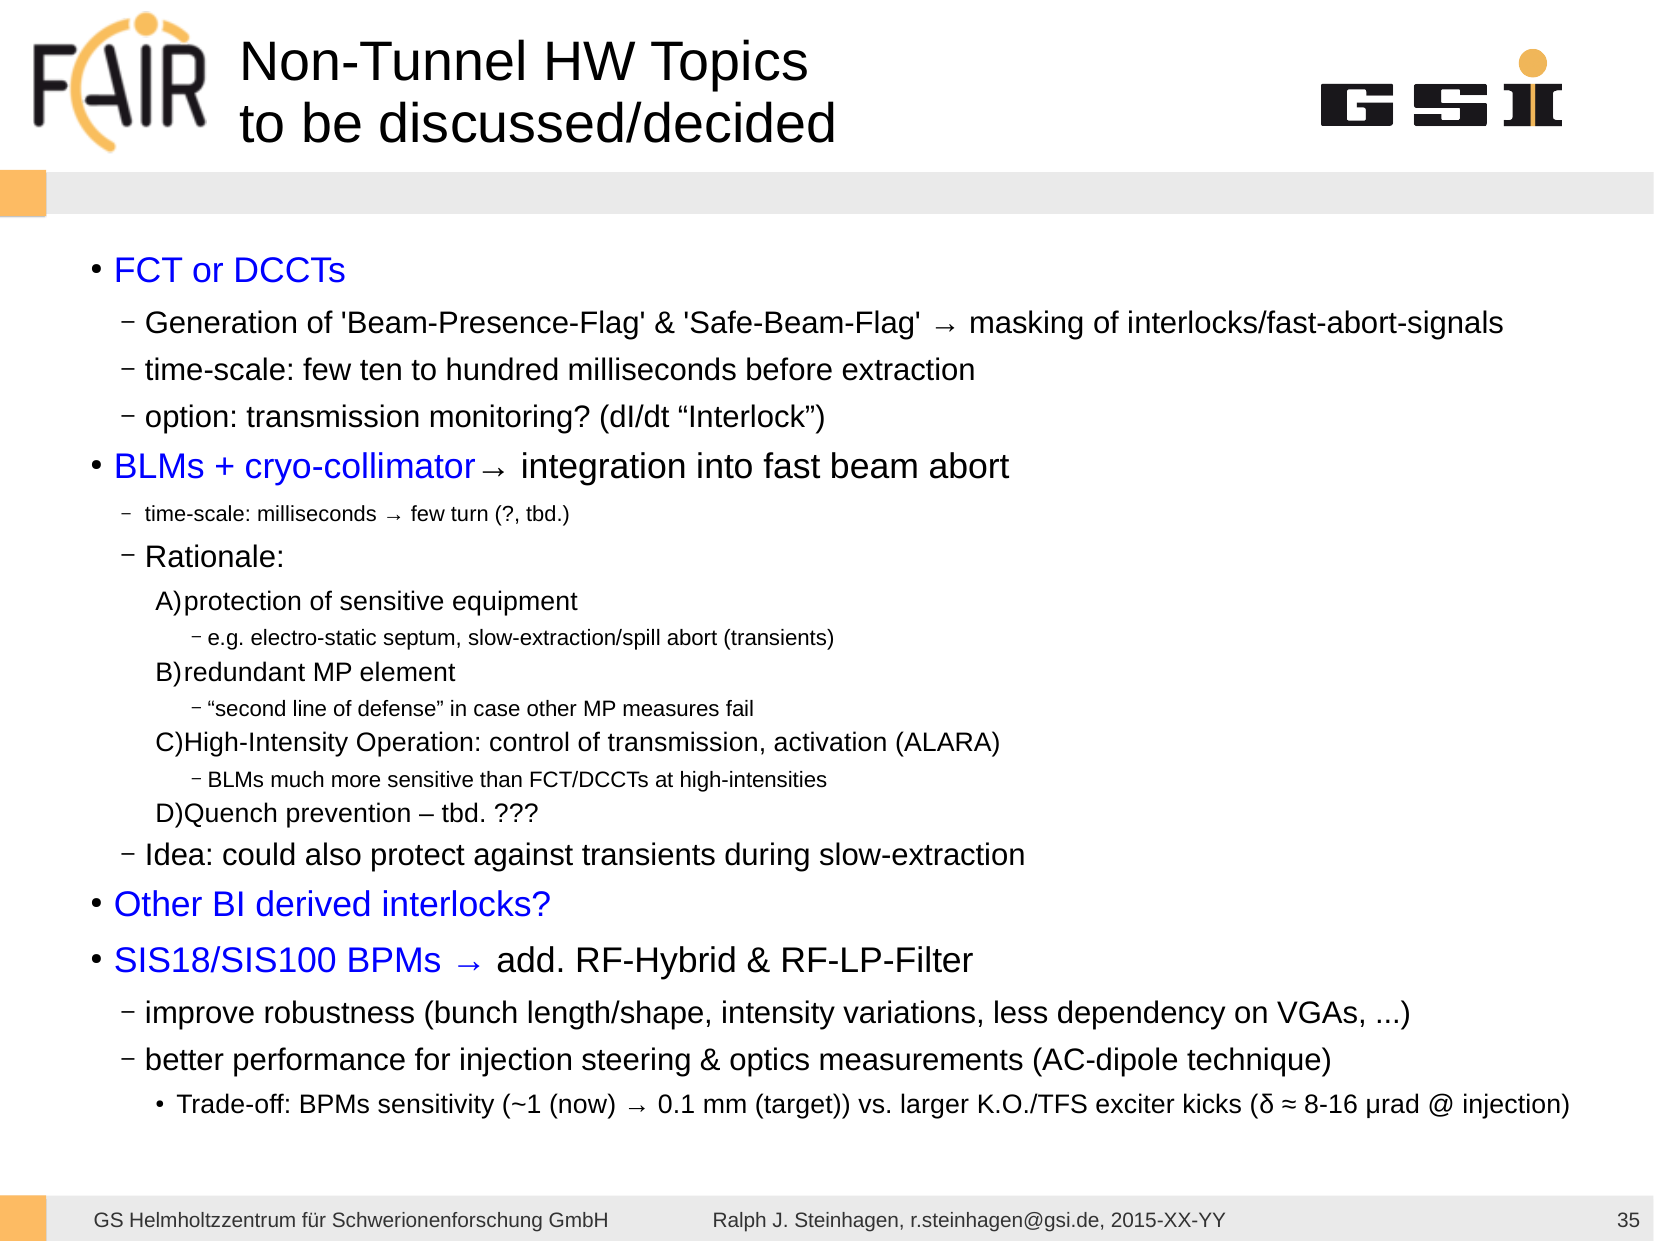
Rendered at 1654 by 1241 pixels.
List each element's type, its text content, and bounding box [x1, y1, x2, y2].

title Non-Tunnel HW Topics to be discussed/decided [239, 23, 1223, 162]
picture [33, 10, 207, 155]
list FCT or DCCTs Generation of 'Beam-Presence-Flag' & 'Safe-Beam-Flag' → masking of interlocks/fast-abort-signals time-scale: few ten to hundred milliseconds before extraction option: transmission monitoring? (dI/dt “Interlock”) BLMs + cryo-collimator→ integration into fast beam abort time-scale: milliseconds → few turn (?, tbd.) Rationale: protection of sensitive equipment e.g. electro-static septum, slow-extraction/spill abort (transients) redundant MP element “second line of defense” in case other MP measures fail High-Intensity Operation: control of transmission, activation (ALARA) BLMs much more sensitive than FCT/DCCTs at high-intensities Quench prevention – tbd. ??? Idea: could also protect against transients during slow-extraction Other BI derived interlocks? SIS18/SIS100 BPMs → add. RF-Hybrid & RF-LP-Filter improve robustness (bunch length/shape, intensity variations, less dependency on VGAs, ...) better performance for injection steering & optics measurements (AC-dipole technique) Trade-off: BPMs sensitivity (~1 (now) → 0.1 mm (target)) vs. larger K.O./TFS exciter kicks (δ ≈ 8-16 μrad @ injection) [82, 249, 1571, 1158]
picture [1319, 46, 1564, 129]
